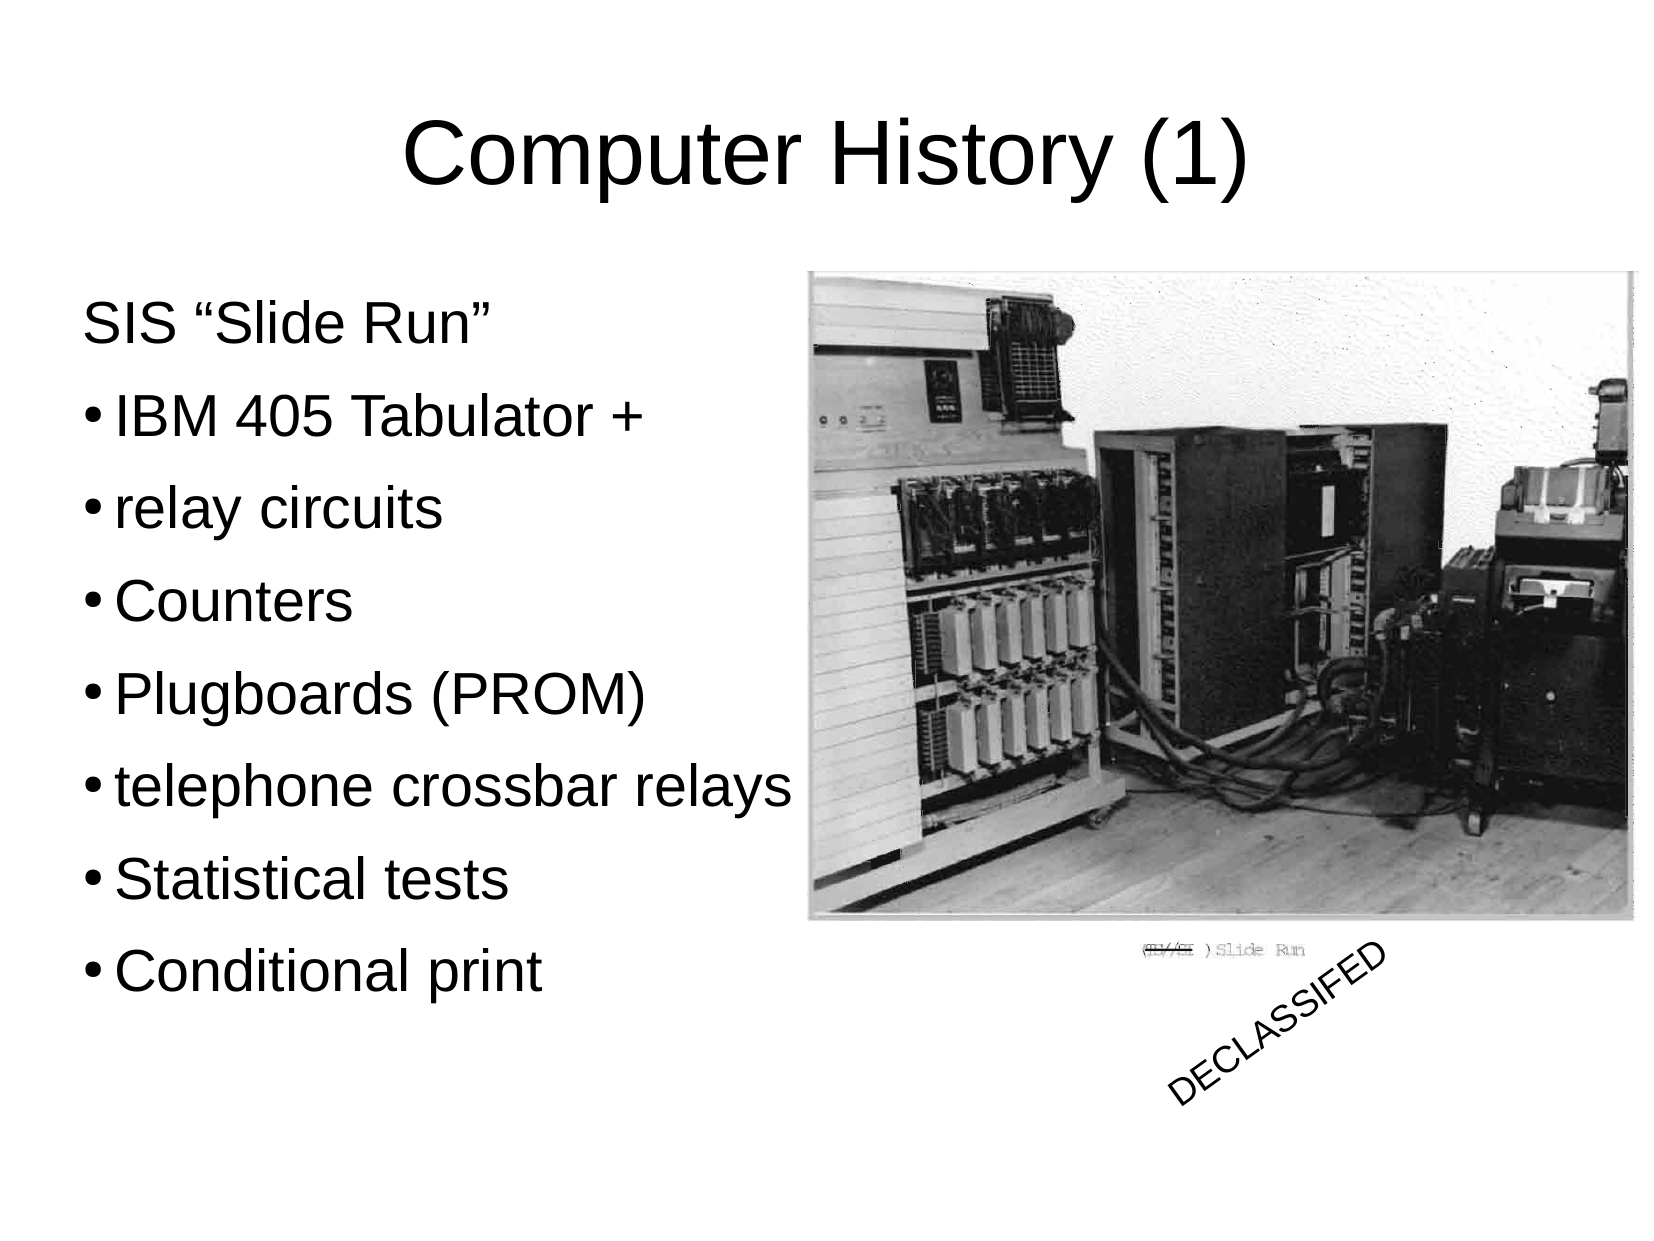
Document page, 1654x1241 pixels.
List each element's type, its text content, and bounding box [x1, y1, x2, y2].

picture [807, 271, 1639, 959]
text_box DECLASSIFED [1144, 895, 1441, 1131]
list SIS “Slide Run” IBM 405 Tabulator + relay circuits Counters Plugboards (PROM) telephone crossbar relays Statistical tests Conditional print [82, 290, 809, 1010]
title Computer History (1) [82, 49, 1571, 257]
